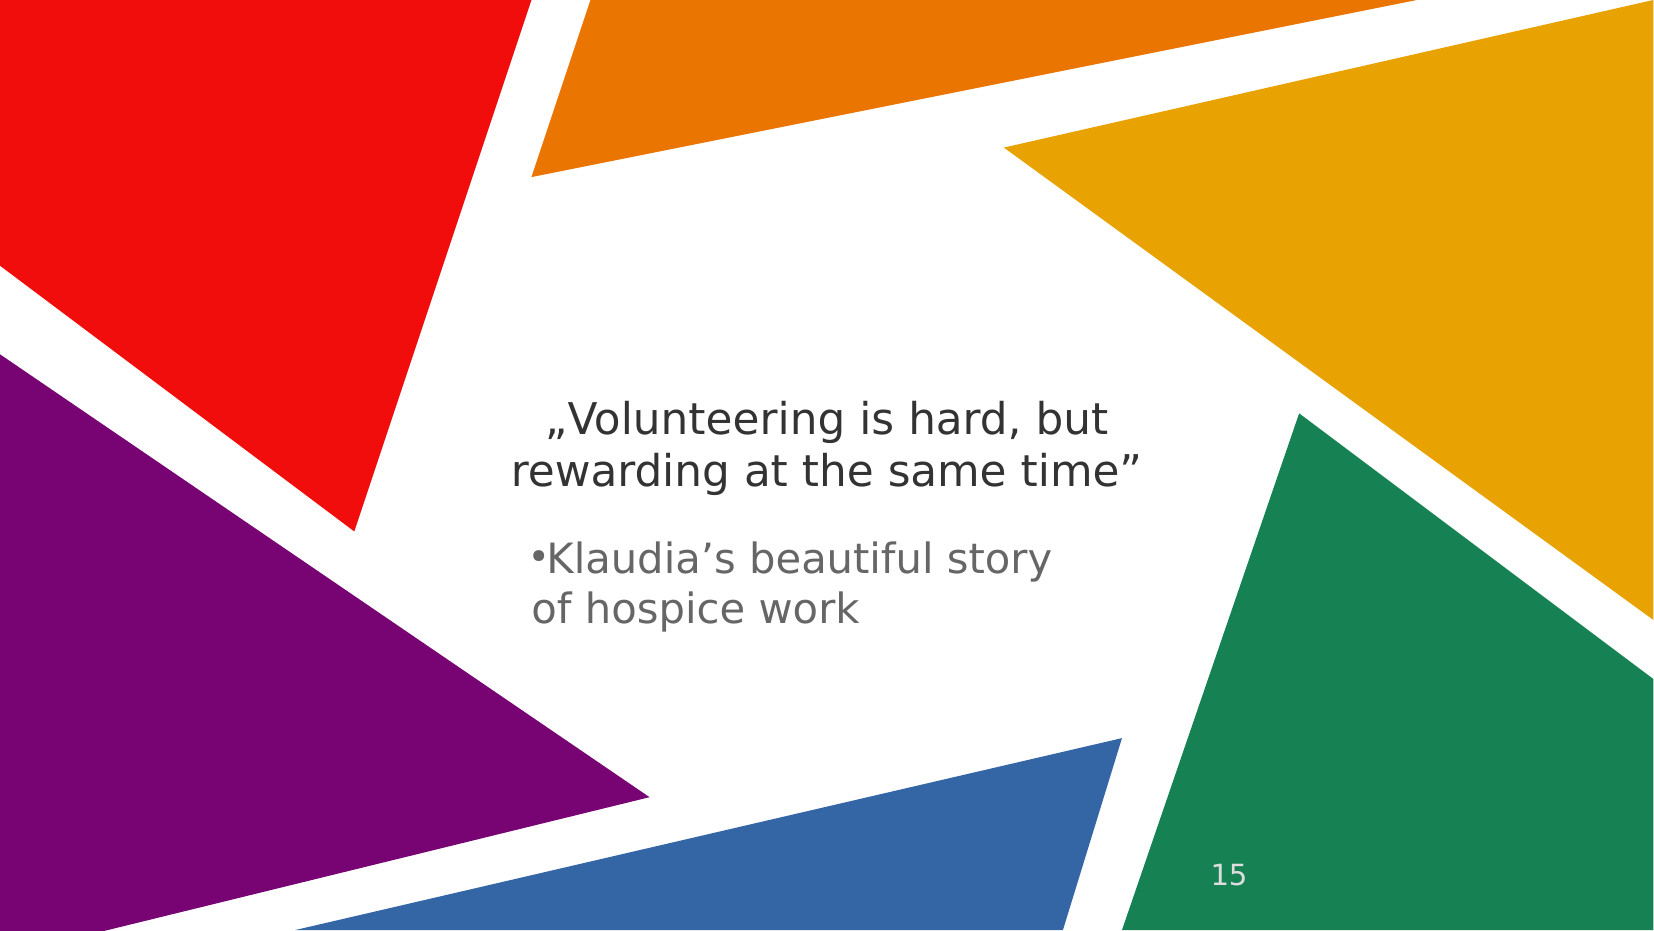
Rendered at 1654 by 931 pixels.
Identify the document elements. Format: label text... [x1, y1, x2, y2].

text_box [1210, 856, 1595, 916]
list Klaudia’s beautiful story of hospice work [531, 531, 1093, 931]
title „Volunteering is hard, but rewarding at the same time” [472, 354, 1182, 532]
